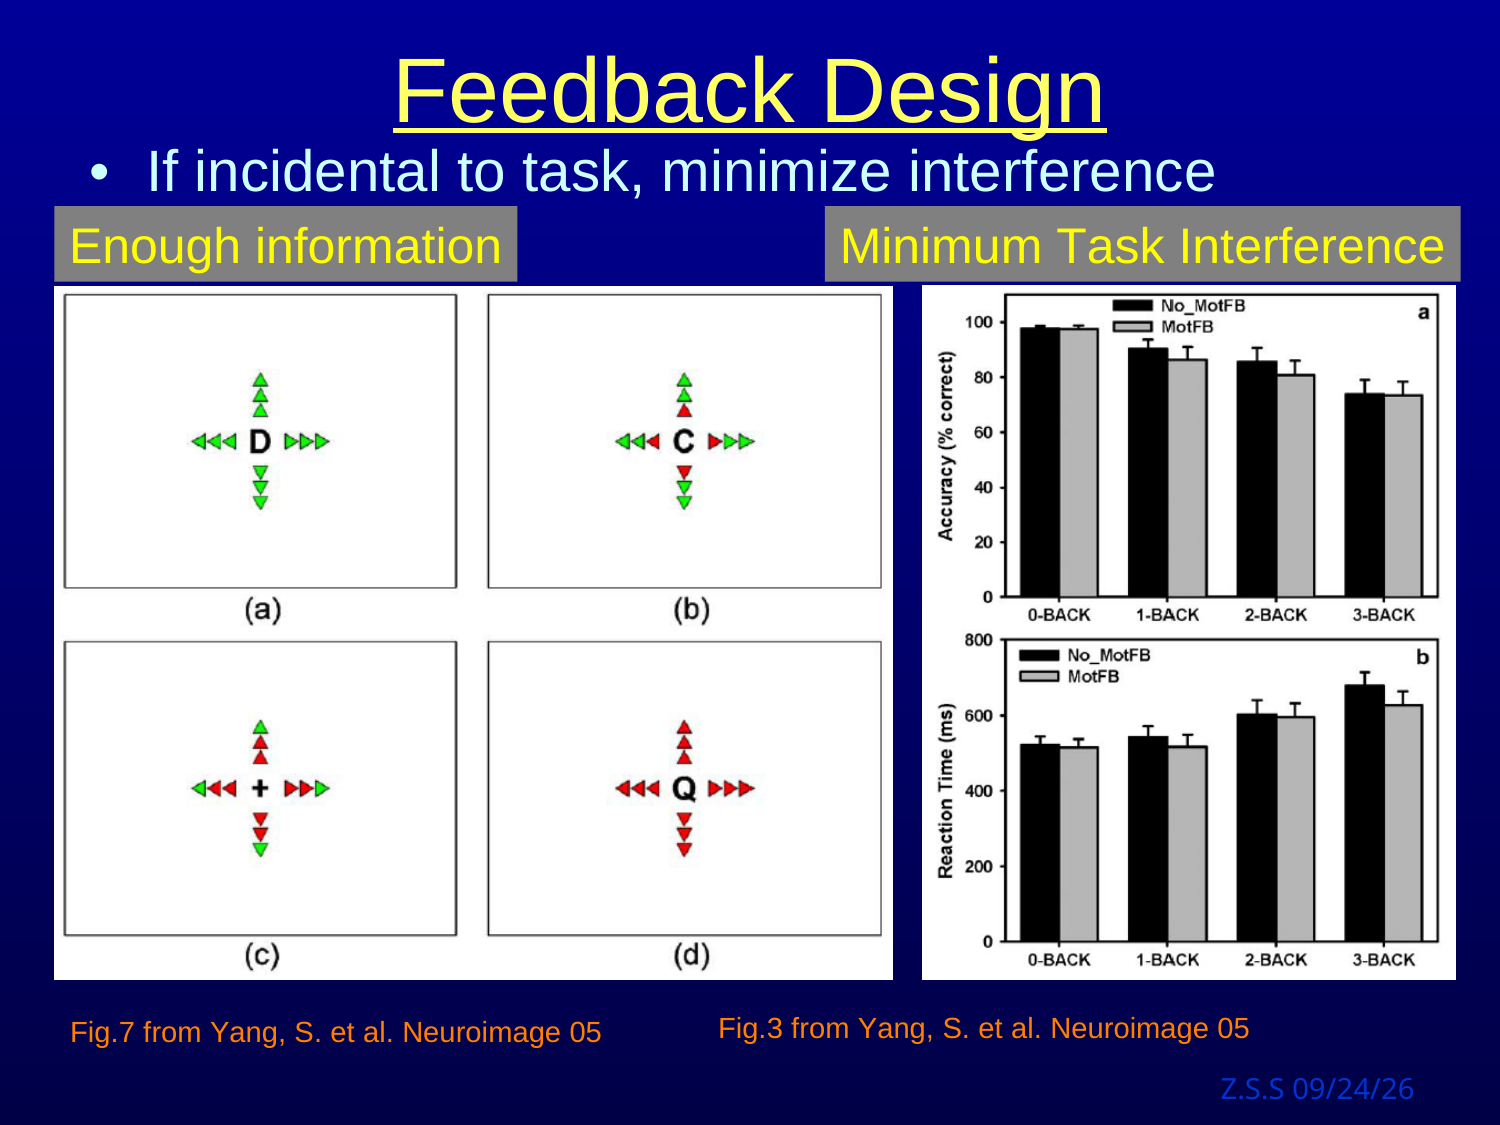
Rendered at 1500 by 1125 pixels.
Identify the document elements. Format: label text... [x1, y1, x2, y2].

text_box Fig.7 from Yang, S. et al. Neuroimage 05 [55, 1006, 618, 1057]
picture [54, 286, 893, 980]
text_box Enough information [54, 206, 518, 282]
title Feedback Design [75, 28, 1426, 131]
list If incidental to task, minimize interference [75, 131, 1426, 874]
picture [922, 285, 1456, 980]
text_box Minimum Task Interference [824, 206, 1461, 282]
text_box Fig.3 from Yang, S. et al. Neuroimage 05 [703, 1001, 1266, 1053]
